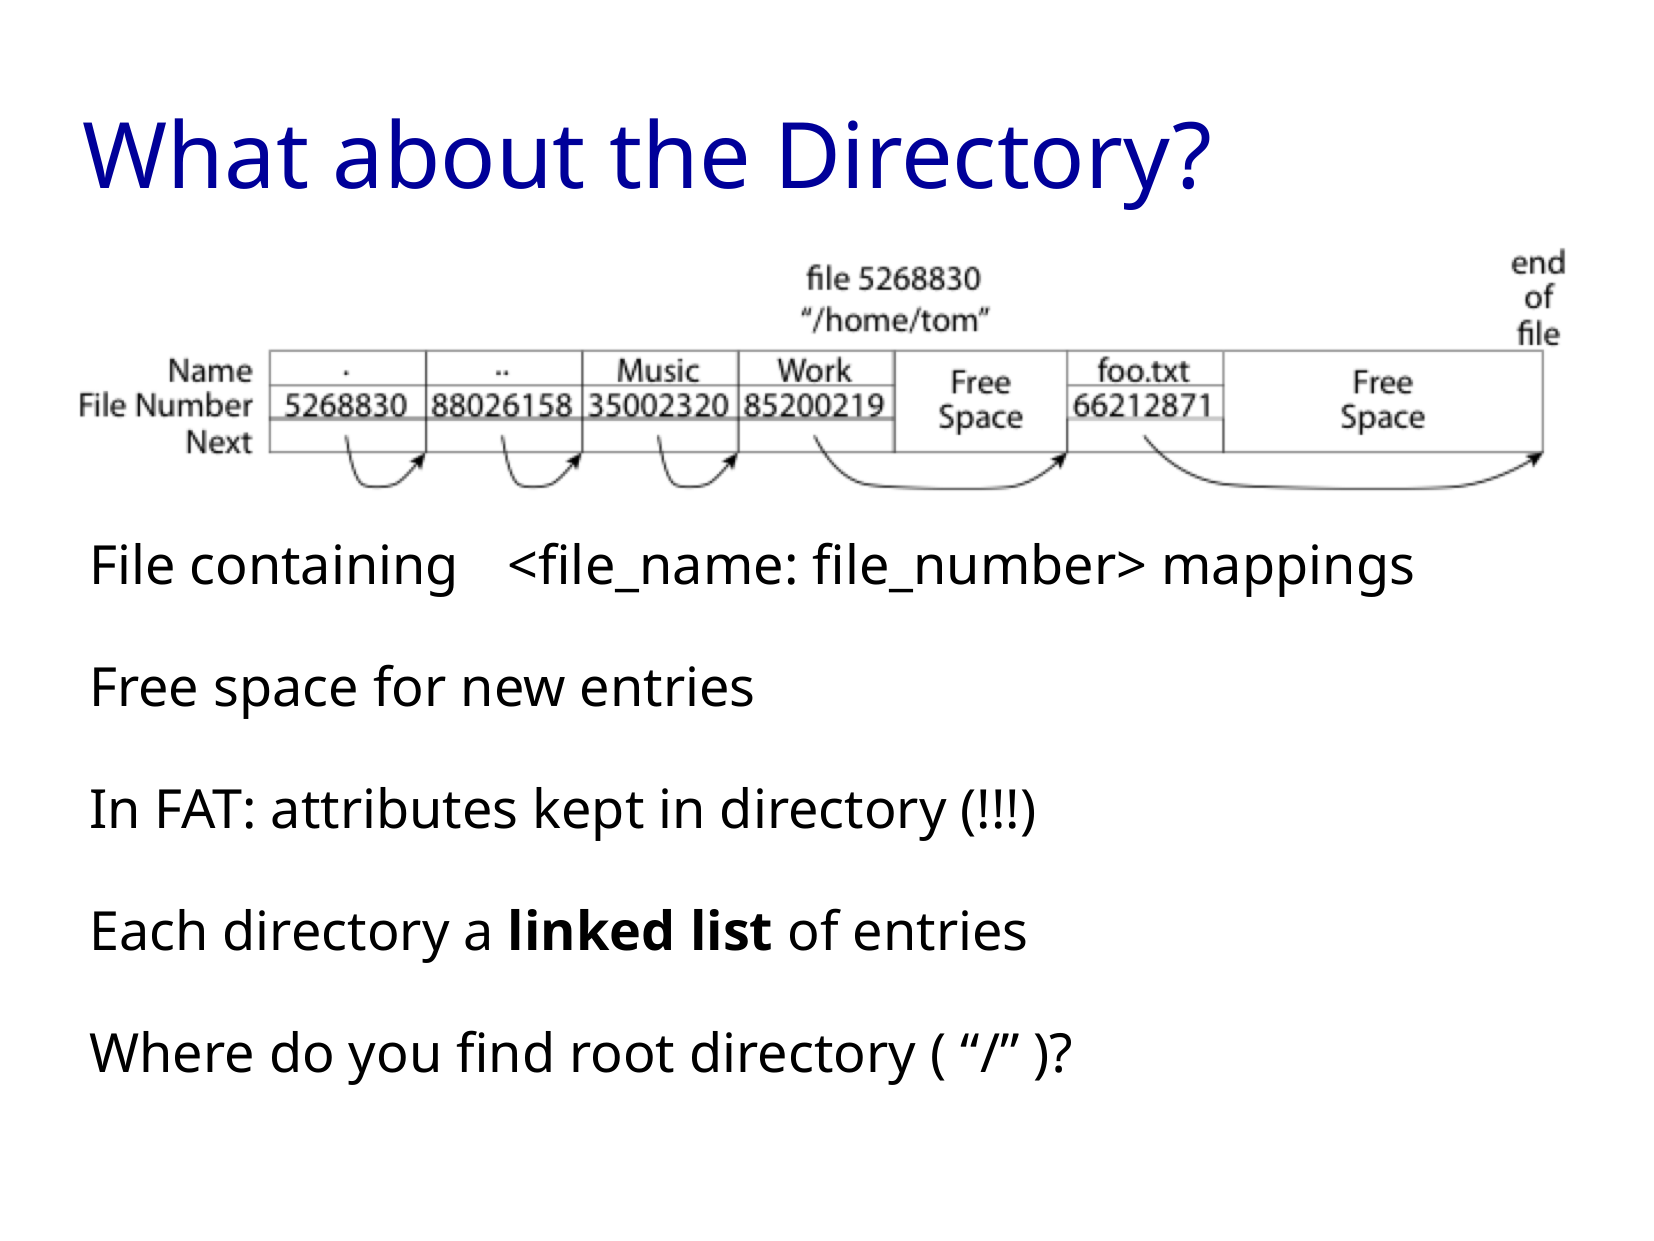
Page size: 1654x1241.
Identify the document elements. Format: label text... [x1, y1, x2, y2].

list File containing <file_name: file_number> mappings Free space for new entries In FAT: attributes kept in directory (!!!) Each directory a linked list of entries Where do you find root directory ( “/” )? [60, 526, 1571, 1096]
picture [62, 177, 1590, 527]
title What about the Directory? [82, 49, 1571, 257]
